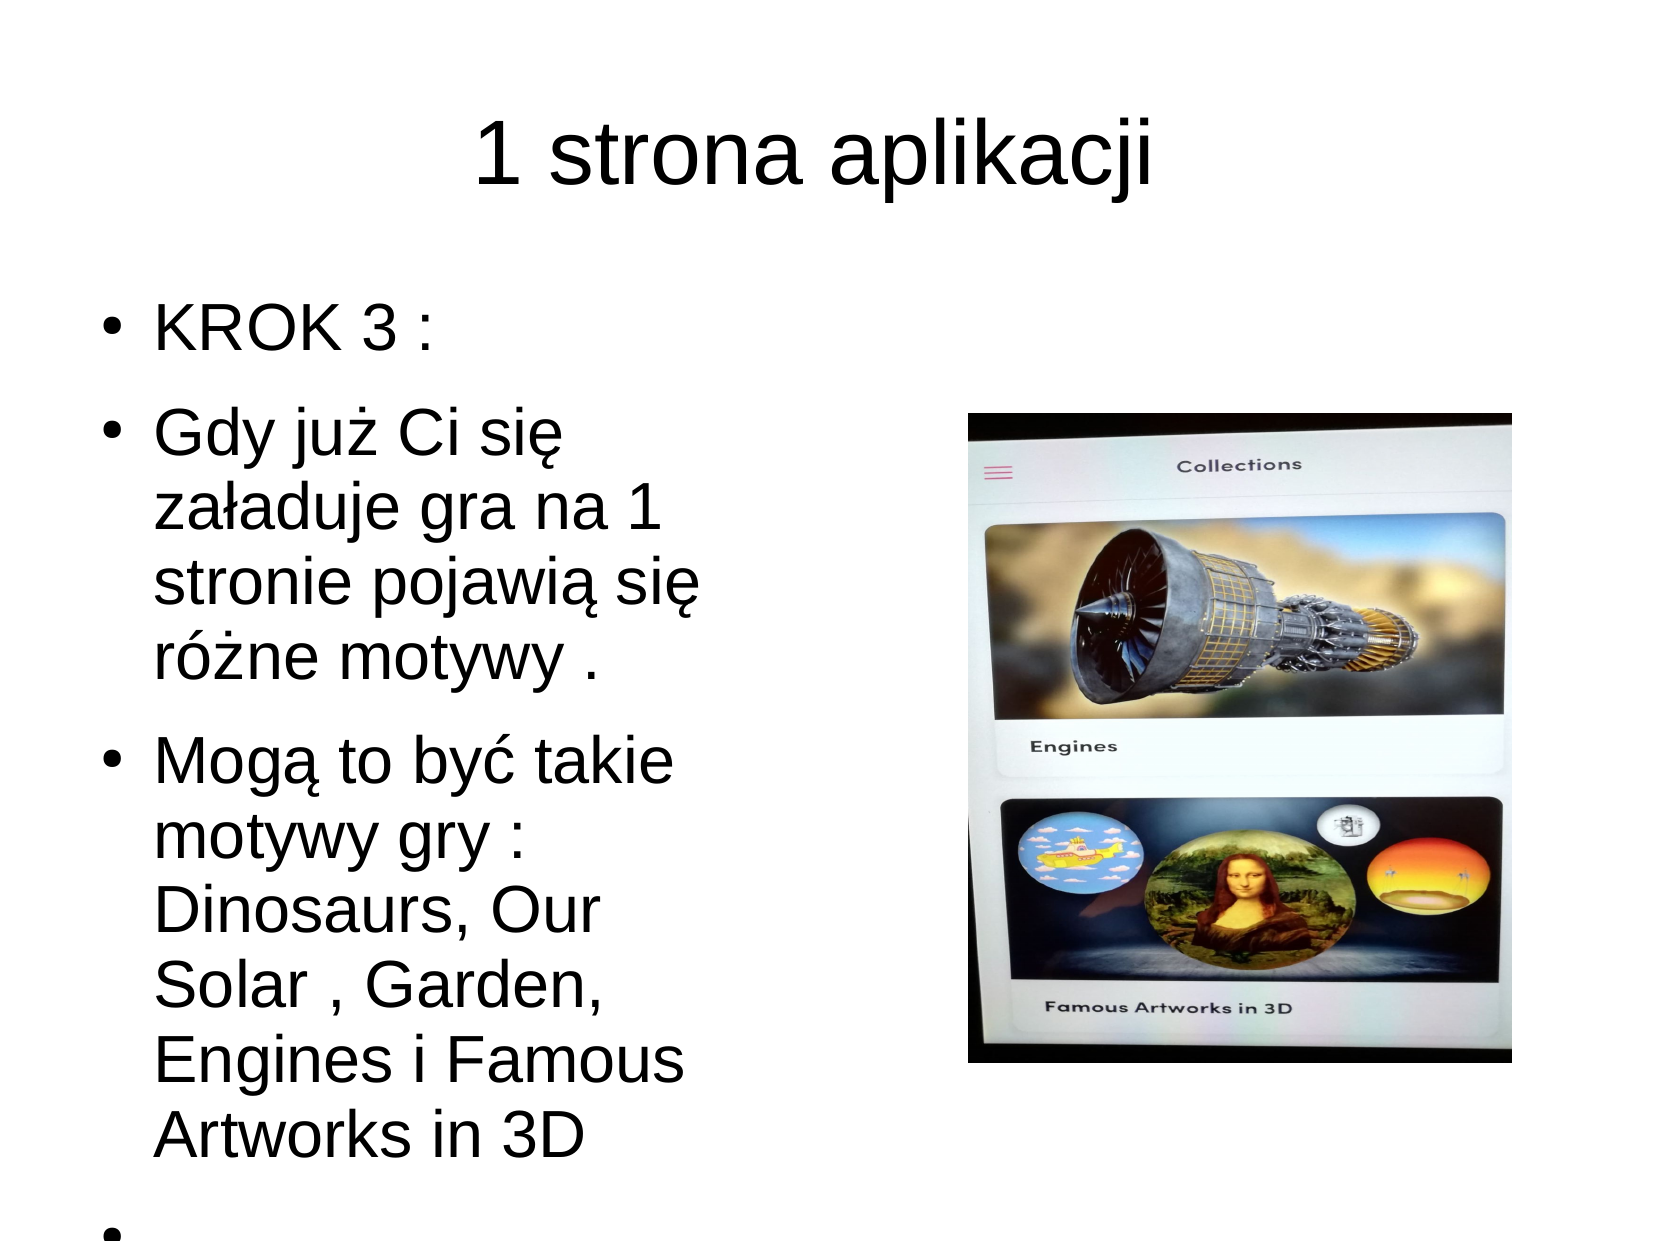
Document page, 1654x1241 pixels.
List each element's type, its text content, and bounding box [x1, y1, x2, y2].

title 1 strona aplikacji [82, 49, 1571, 257]
picture [968, 413, 1512, 1063]
list KROK 3 : Gdy już Ci się załaduje gra na 1 stronie pojawią się różne motywy . Mogą to być takie motywy gry : Dinosaurs, Our Solar , Garden, Engines i Famous Artworks in 3D [82, 290, 809, 1241]
